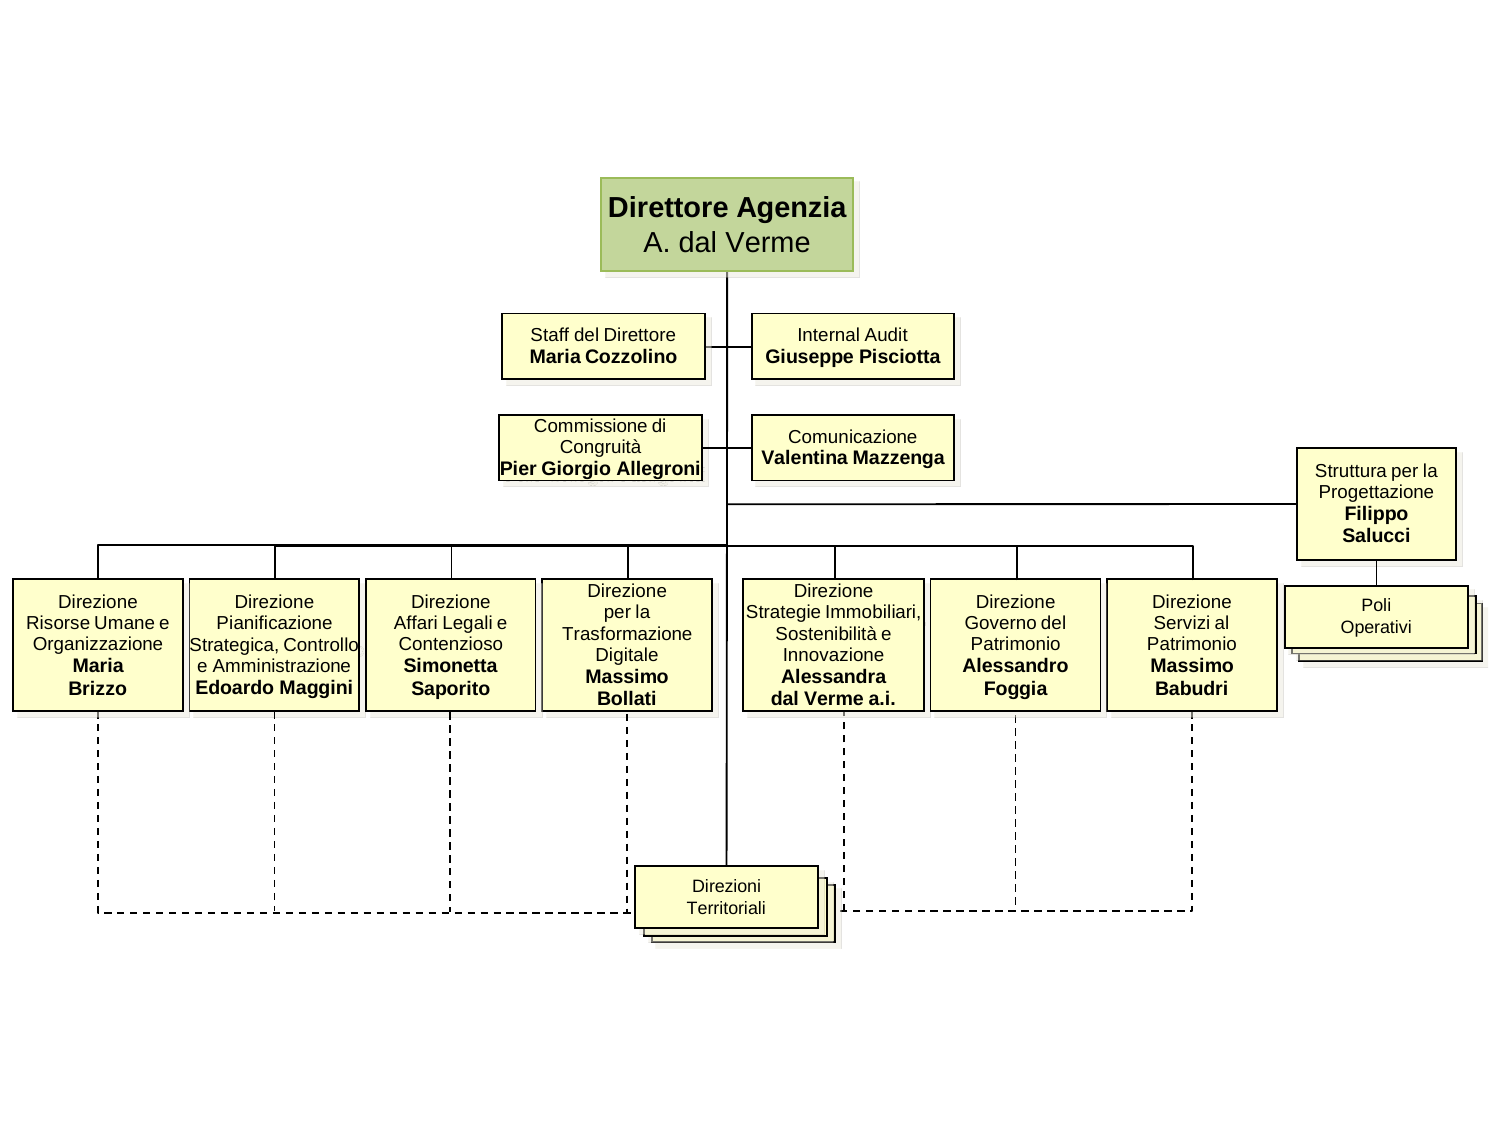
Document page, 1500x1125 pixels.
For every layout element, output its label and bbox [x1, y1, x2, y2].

picture [11, 176, 1489, 949]
